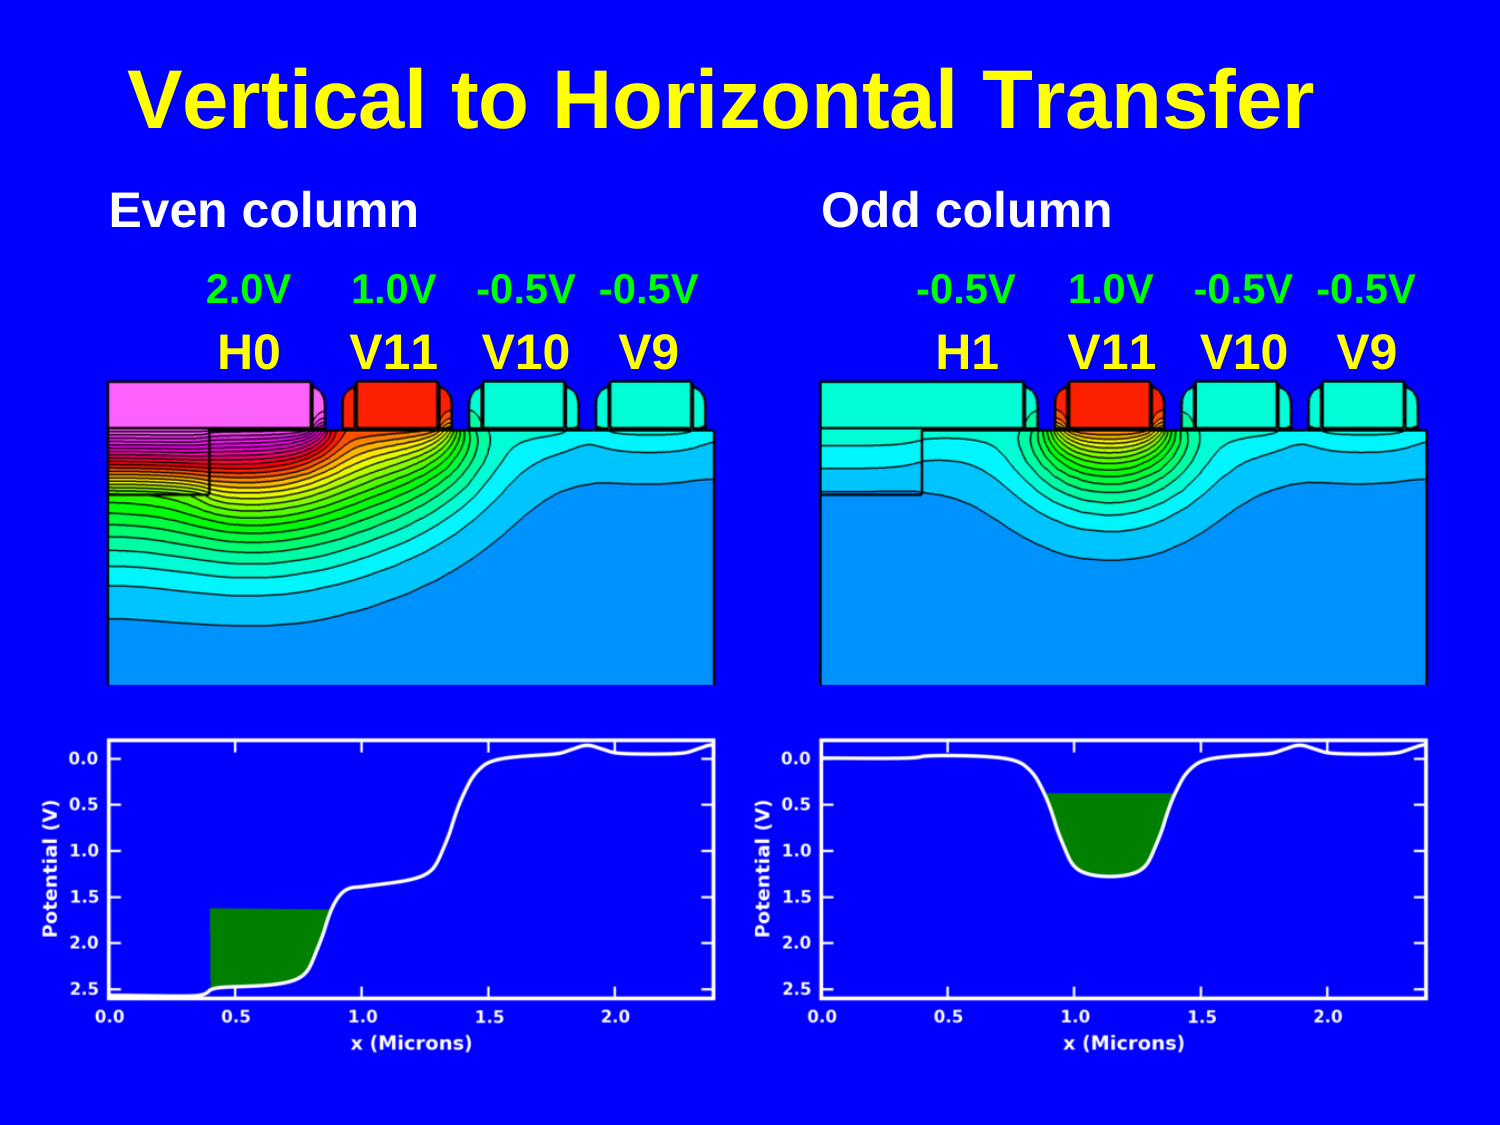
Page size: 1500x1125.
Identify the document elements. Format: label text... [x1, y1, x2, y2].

text_box -0.5V [901, 258, 1031, 321]
text_box V11 [334, 316, 453, 389]
text_box V9 [1321, 321, 1413, 389]
text_box 2.0V [191, 258, 307, 321]
text_box -0.5V [1178, 258, 1301, 321]
text_box V10 [1185, 321, 1304, 389]
text_box V9 [603, 321, 695, 389]
text_box -0.5V [584, 258, 714, 321]
picture [37, 374, 1462, 1056]
text_box 1.0V [336, 258, 452, 321]
text_box H0 [202, 321, 296, 389]
text_box -0.5V [1301, 258, 1431, 321]
text_box Odd column [806, 174, 1128, 247]
text_box Even column [93, 174, 435, 247]
text_box 1.0V [1053, 258, 1169, 321]
text_box V10 [466, 321, 586, 389]
text_box V11 [1052, 316, 1172, 389]
text_box -0.5V [461, 258, 584, 321]
text_box H1 [920, 321, 1014, 389]
title Vertical to Horizontal Transfer [112, 37, 1388, 163]
